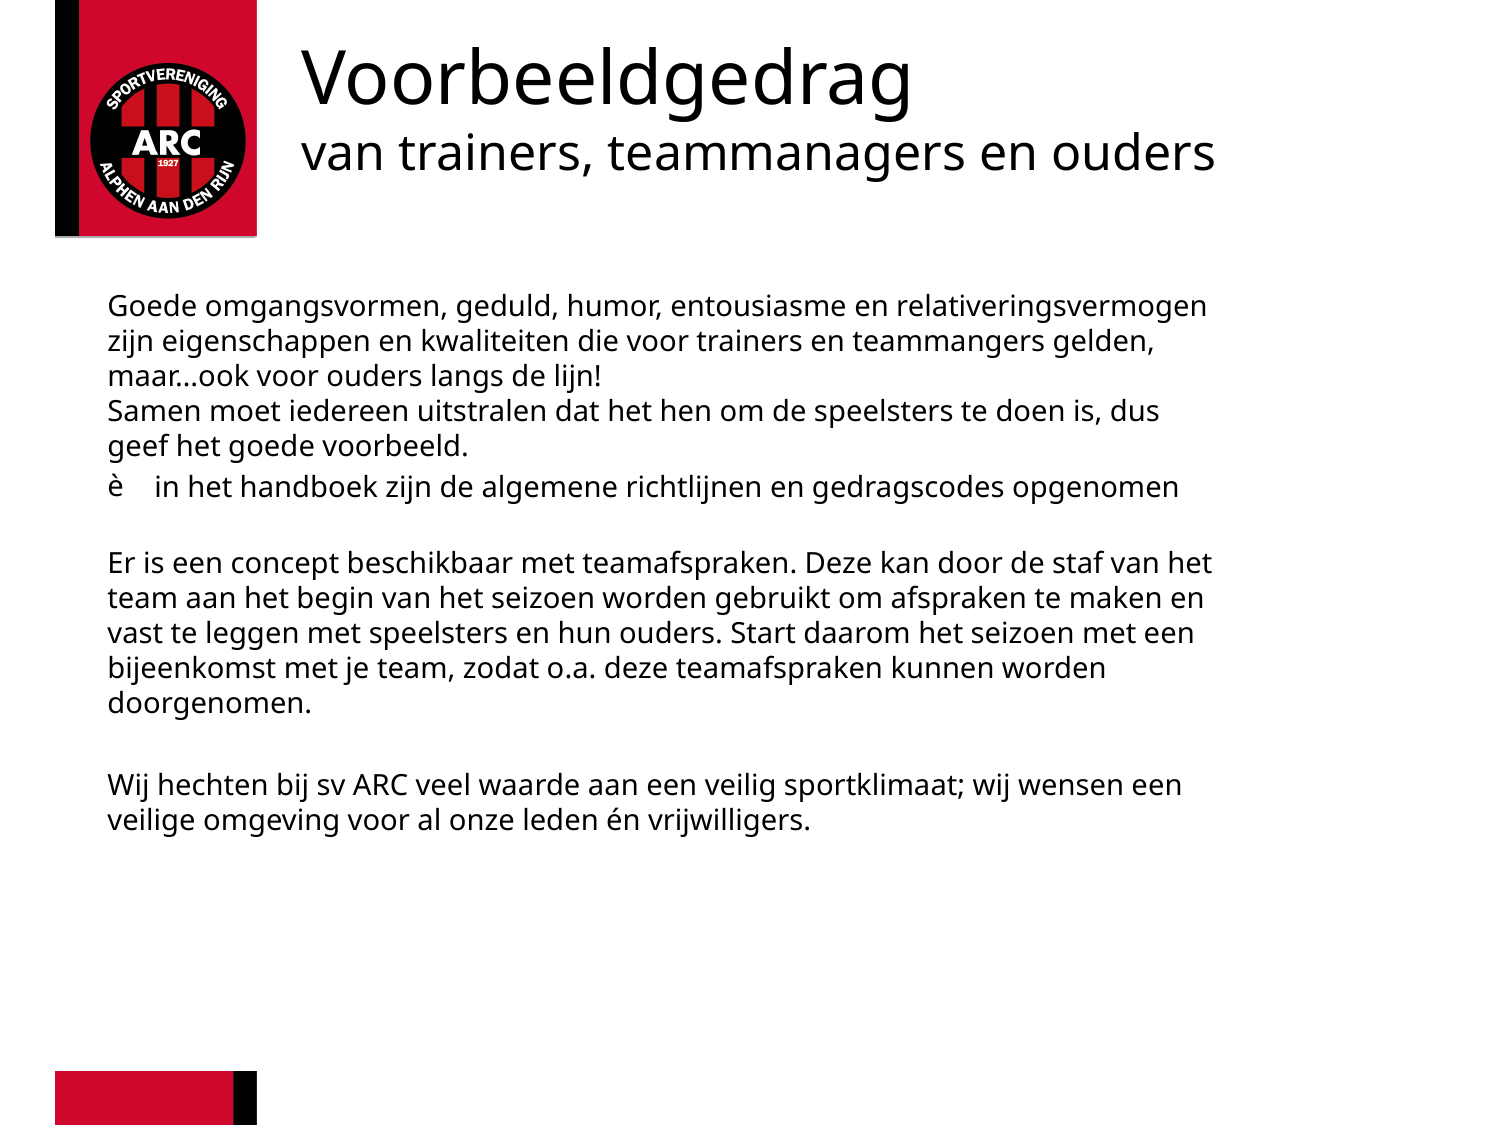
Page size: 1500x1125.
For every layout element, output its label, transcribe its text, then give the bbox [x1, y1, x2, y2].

title Voorbeeldgedrag van trainers, teammanagers en ouders [286, 16, 1474, 194]
picture [55, 1072, 257, 1125]
subtitle Goede omgangsvormen, geduld, humor, entousiasme en relativeringsvermogen zijn eigenschappen en kwaliteiten die voor trainers en teammangers gelden, maar…ook voor ouders langs de lijn! Samen moet iedereen uitstralen dat het hen om de speelsters te doen is, dus geef het goede voorbeeld. in het handboek zijn de algemene richtlijnen en gedragscodes opgenomen Er is een concept beschikbaar met teamafspraken. Deze kan door de staf van het team aan het begin van het seizoen worden gebruikt om afspraken te maken en vast te leggen met speelsters en hun ouders. Start daarom het seizoen met een bijeenkomst met je team, zodat o.a. deze teamafspraken kunnen worden doorgenomen. Wij hechten bij sv ARC veel waarde aan een veilig sportklimaat; wij wensen een veilige omgeving voor al onze leden én vrijwilligers. [88, 279, 1241, 1061]
picture [55, 0, 257, 236]
